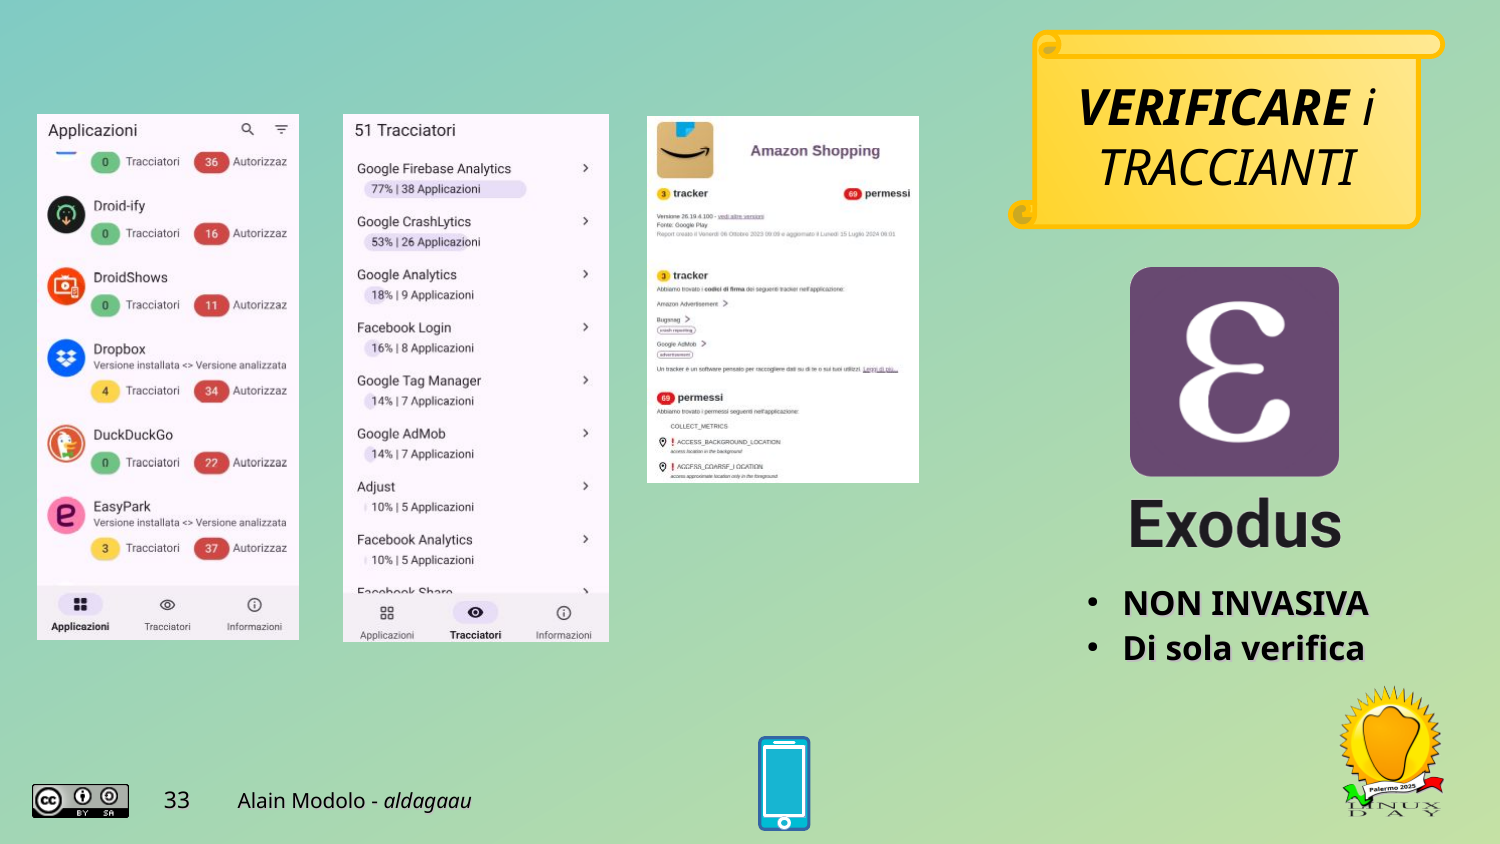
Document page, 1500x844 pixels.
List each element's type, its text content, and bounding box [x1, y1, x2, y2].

picture [647, 116, 919, 483]
picture [32, 784, 129, 818]
text_box VERIFICARE i TRACCIANTI [1025, 32, 1443, 227]
text_box NON INVASIVA Di sola verifica [1072, 572, 1385, 700]
text_box [759, 737, 809, 830]
picture [37, 114, 299, 640]
picture [1130, 267, 1341, 548]
picture [343, 114, 609, 642]
picture [1233, 670, 1500, 844]
